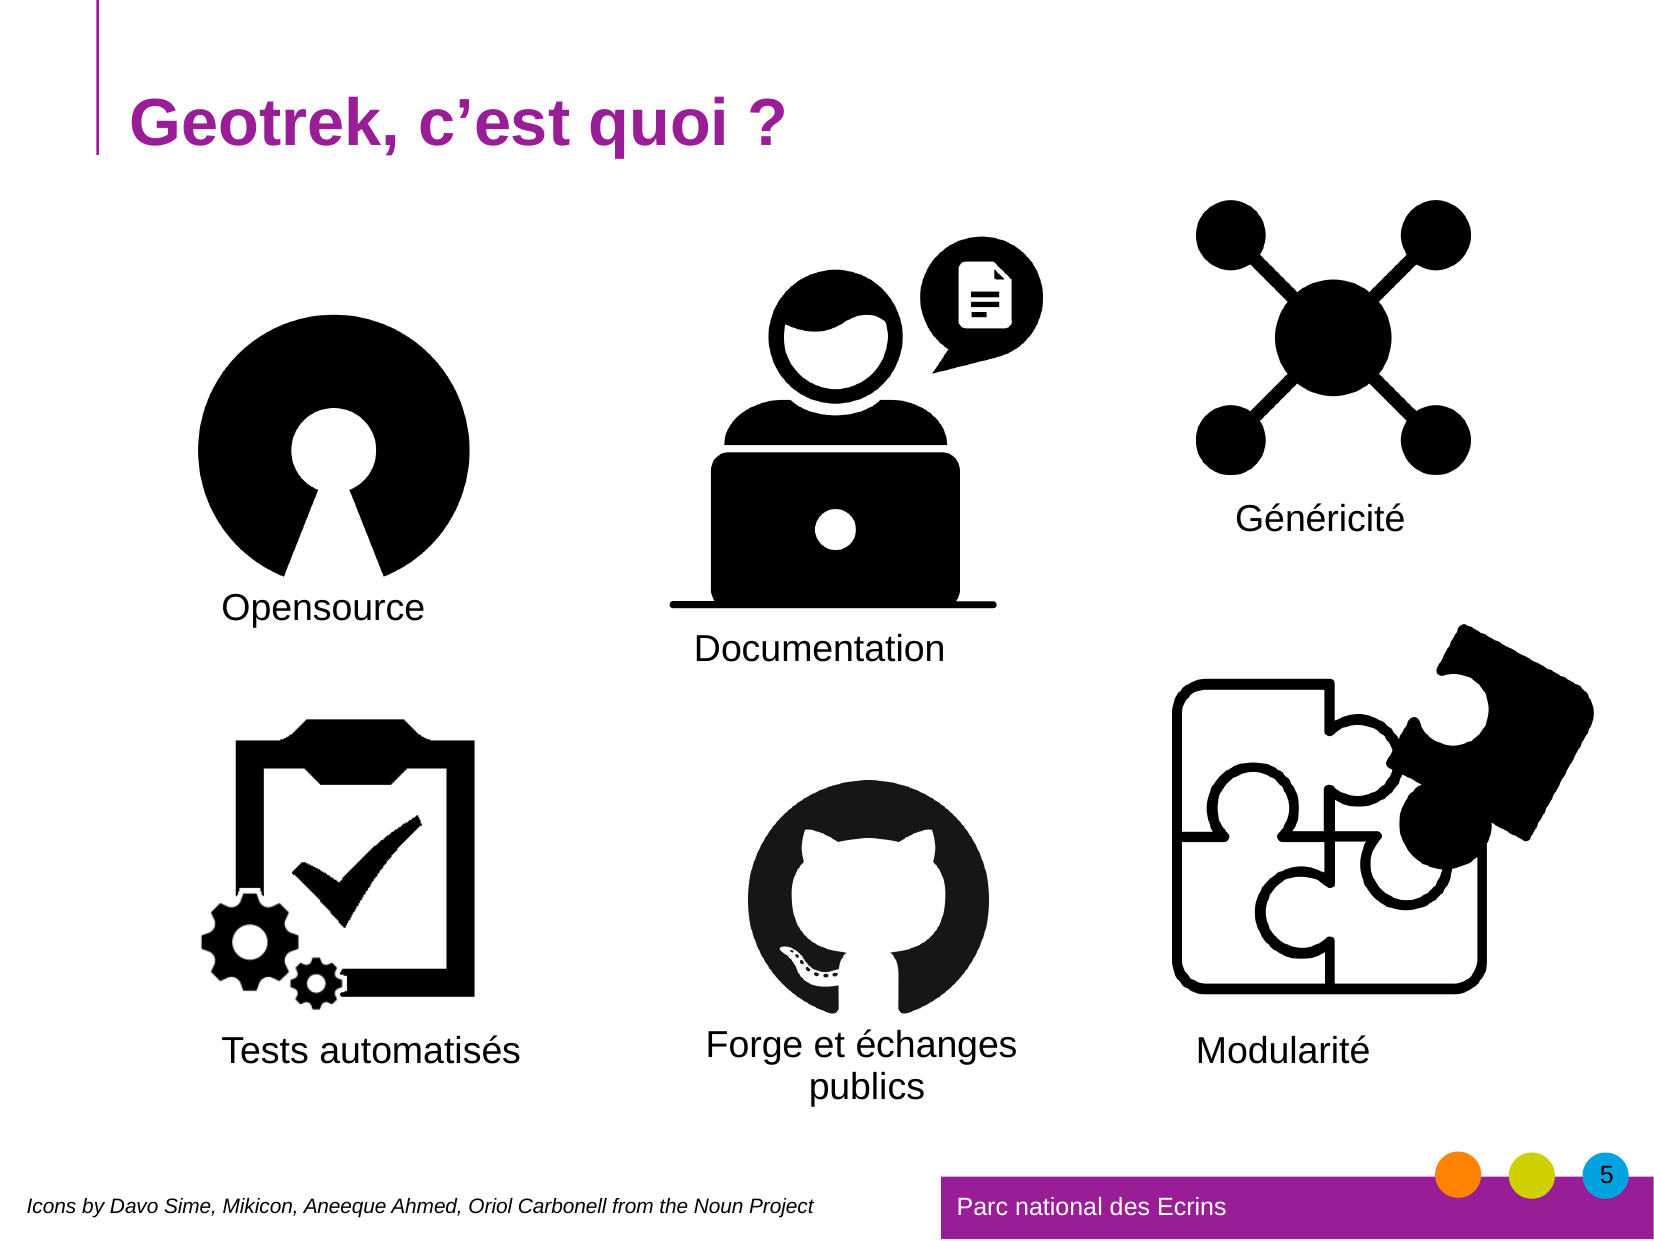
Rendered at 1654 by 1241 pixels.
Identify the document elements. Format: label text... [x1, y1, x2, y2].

picture [88, 194, 591, 1052]
text_box Modularité [1181, 1021, 1386, 1079]
text_box Opensource [206, 578, 441, 636]
title Geotrek, c’est quoi ? [129, 11, 1619, 160]
text_box Forge et échanges publics [690, 1015, 1044, 1115]
picture [1181, 200, 1482, 480]
picture [1102, 583, 1625, 1052]
text_box Généricité [1220, 490, 1421, 548]
text_box Documentation [679, 620, 961, 677]
text_box Tests automatisés [206, 1021, 537, 1079]
text_box Icons by Davo Sime, Mikicon, Aneeque Ahmed, Oriol Carbonell from the Noun Project [11, 1187, 829, 1226]
picture [637, 234, 1068, 619]
picture [708, 737, 1029, 1015]
